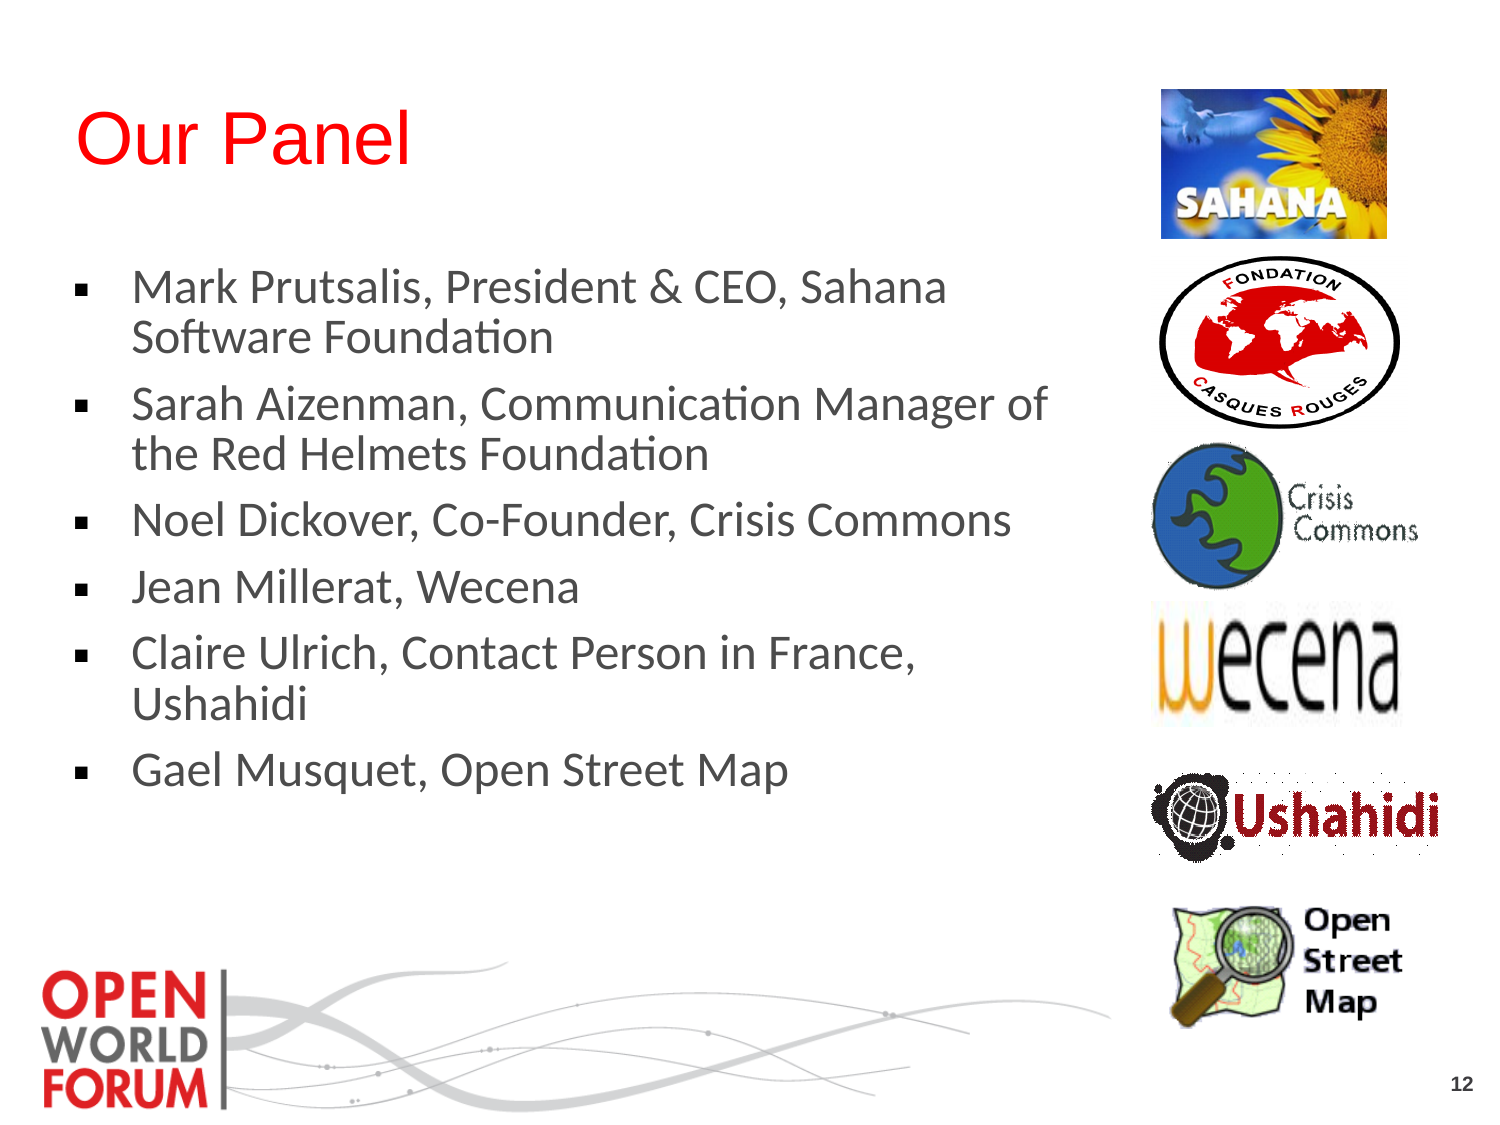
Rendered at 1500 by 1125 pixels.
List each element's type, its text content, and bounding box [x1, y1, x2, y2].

picture [41, 957, 1112, 1119]
picture [1160, 88, 1388, 240]
picture [1151, 442, 1418, 591]
picture [1151, 773, 1438, 863]
picture [1169, 903, 1406, 1029]
title Our Panel [75, 52, 1425, 226]
picture [1151, 253, 1408, 432]
picture [1151, 601, 1412, 727]
list Mark Prutsalis, President & CEO, Sahana Software Foundation Sarah Aizenman, Communication Manager of the Red Helmets Foundation Noel Dickover, Co-Founder, Crisis Commons Jean Millerat, Wecena Claire Ulrich, Contact Person in France, Ushahidi Gael Musquet, Open Street Map [75, 265, 1093, 994]
